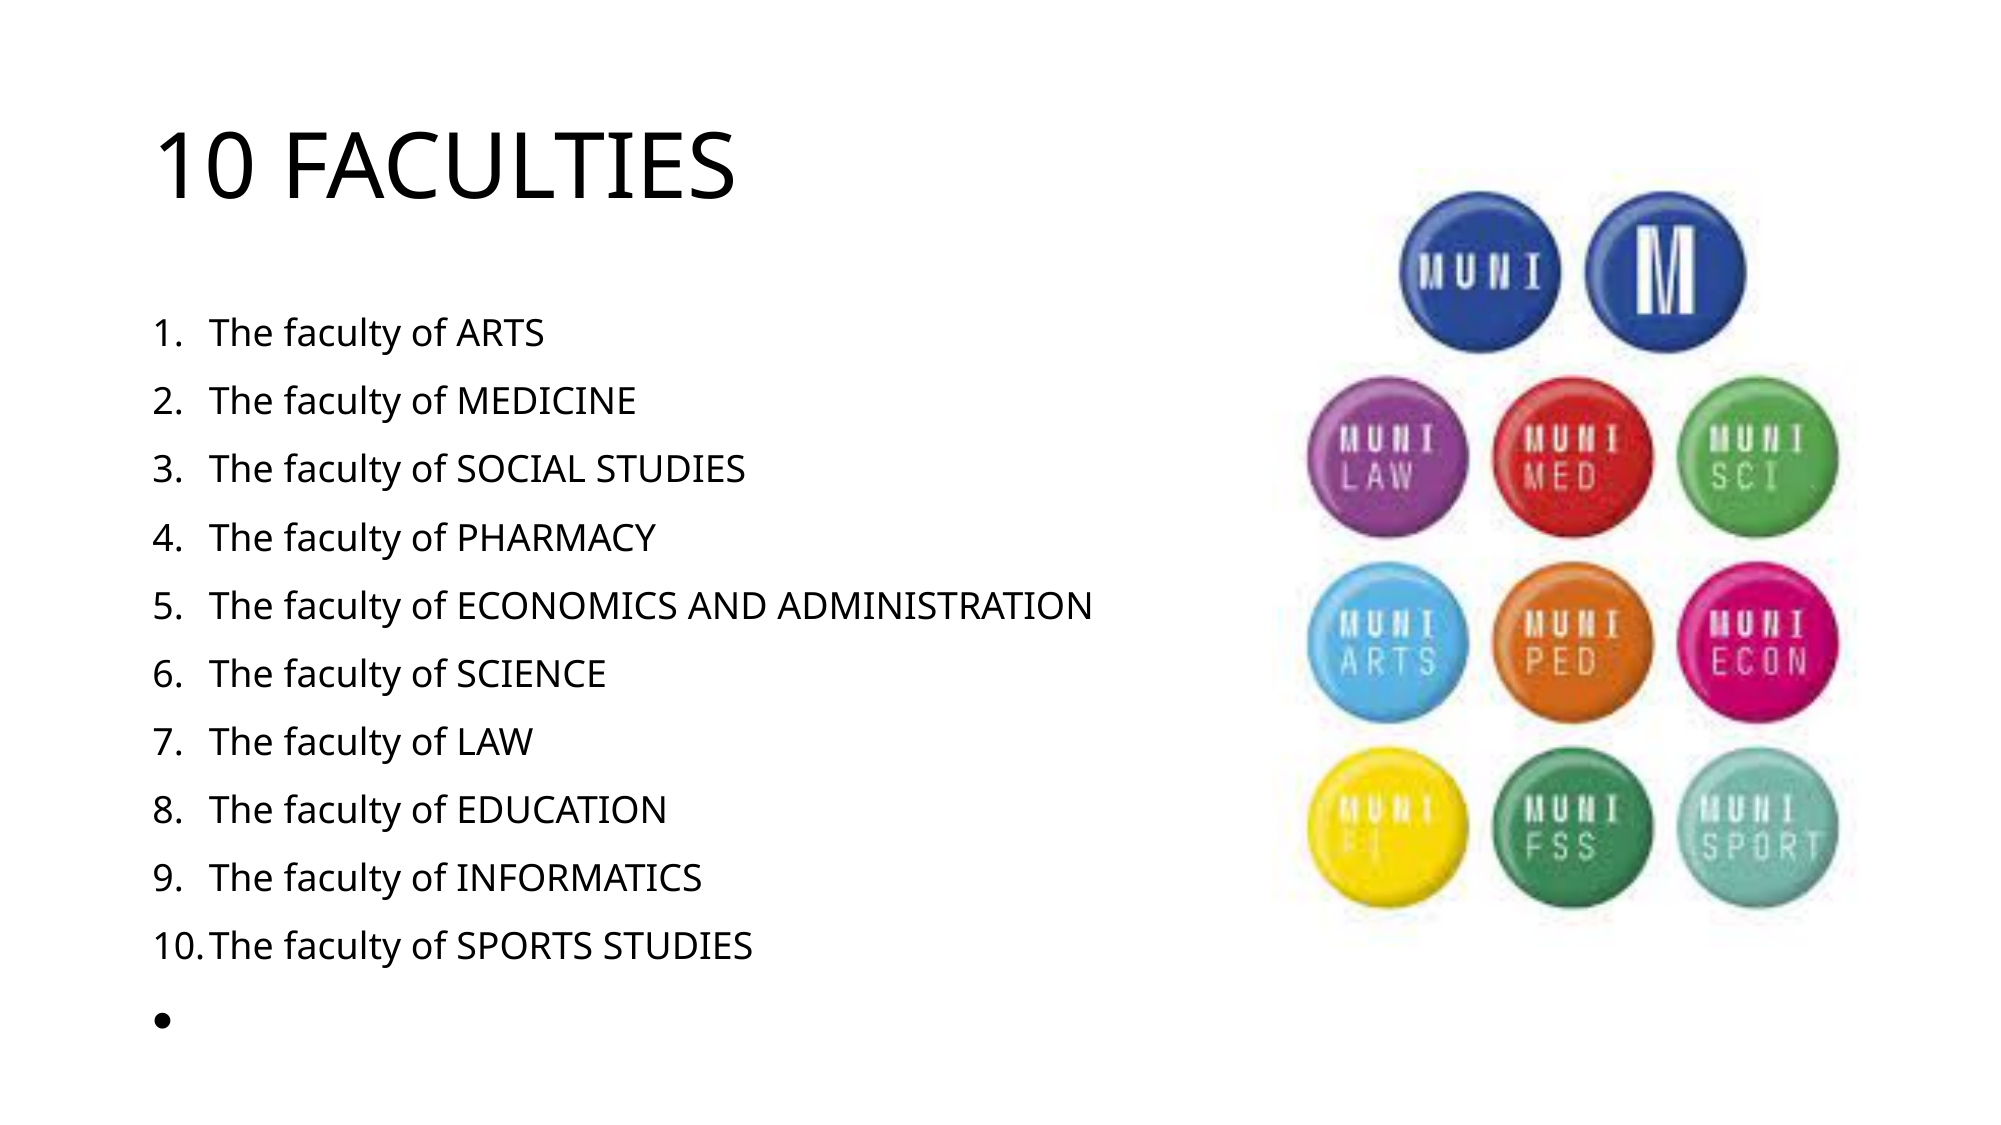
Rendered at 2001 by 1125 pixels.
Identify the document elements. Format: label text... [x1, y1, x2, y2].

list The faculty of ARTS The faculty of MEDICINE The faculty of SOCIAL STUDIES The faculty of PHARMACY The faculty of ECONOMICS AND ADMINISTRATION The faculty of SCIENCE The faculty of LAW The faculty of EDUCATION The faculty of INFORMATICS The faculty of SPORTS STUDIES [137, 299, 1863, 1014]
picture [1272, 168, 1876, 948]
title 10 FACULTIES [137, 59, 1863, 278]
